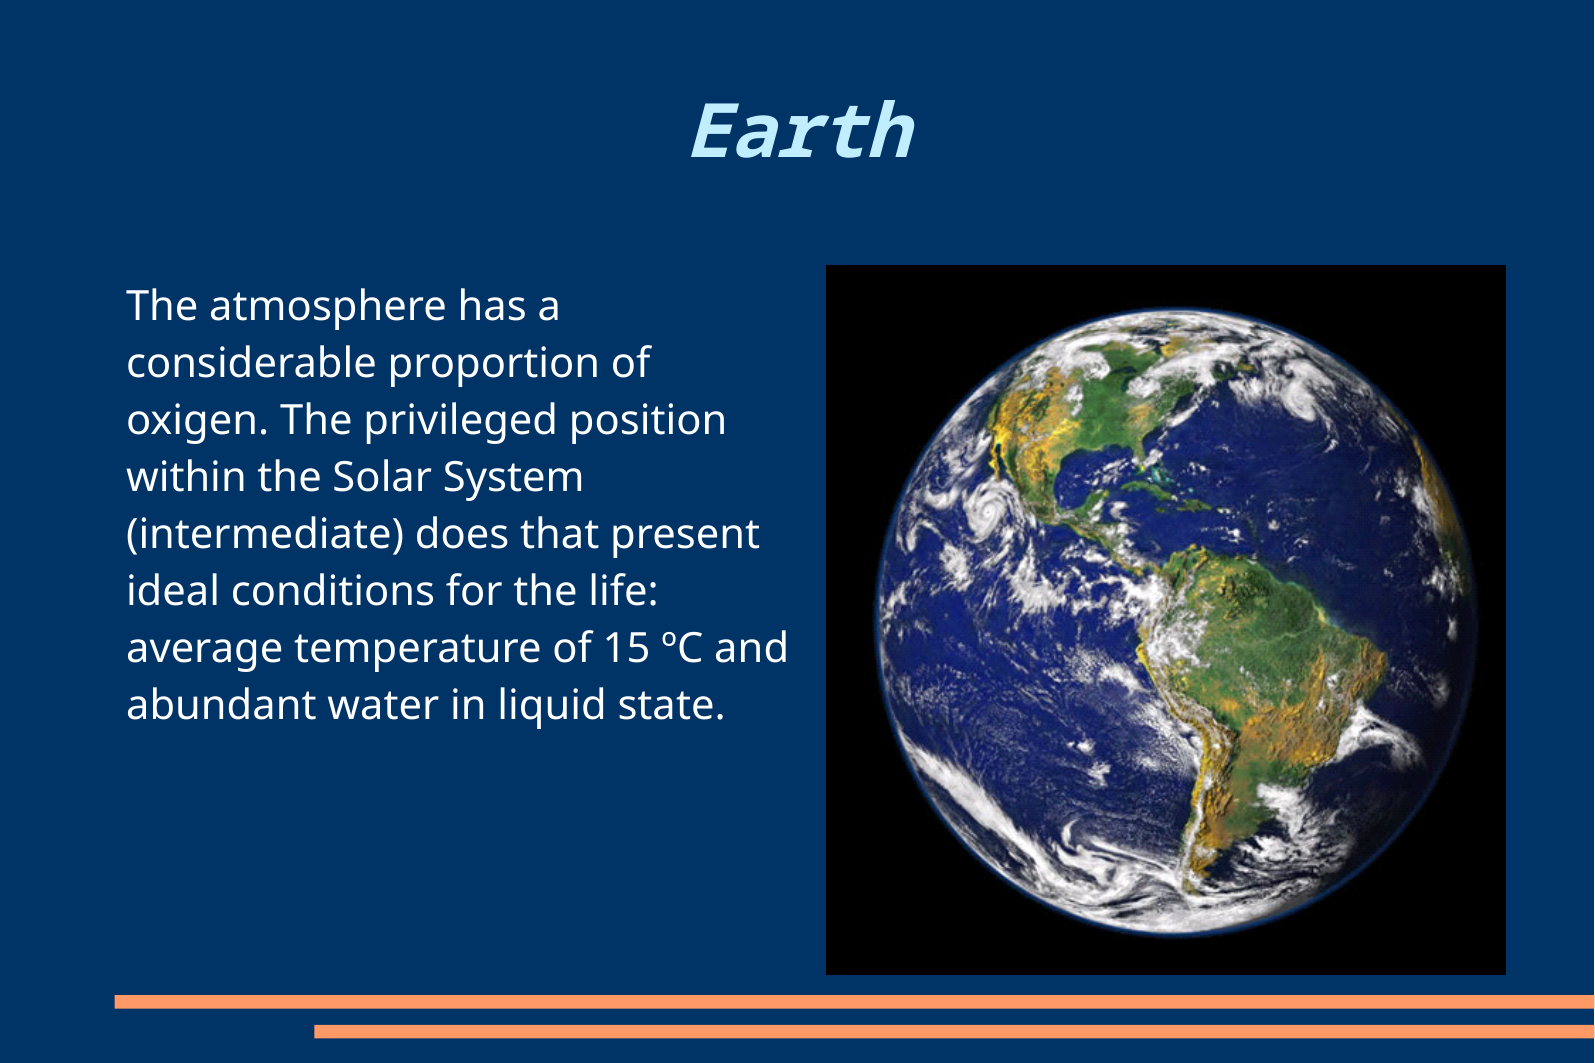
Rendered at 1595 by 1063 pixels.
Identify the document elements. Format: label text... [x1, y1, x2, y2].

title Earth [117, 47, 1479, 210]
list The atmosphere has a considerable proportion of oxigen. The privileged position within the Solar System (intermediate) does that present ideal conditions for the life: average temperature of 15 ºC and abundant water in liquid state. [117, 276, 795, 956]
picture [826, 265, 1506, 975]
